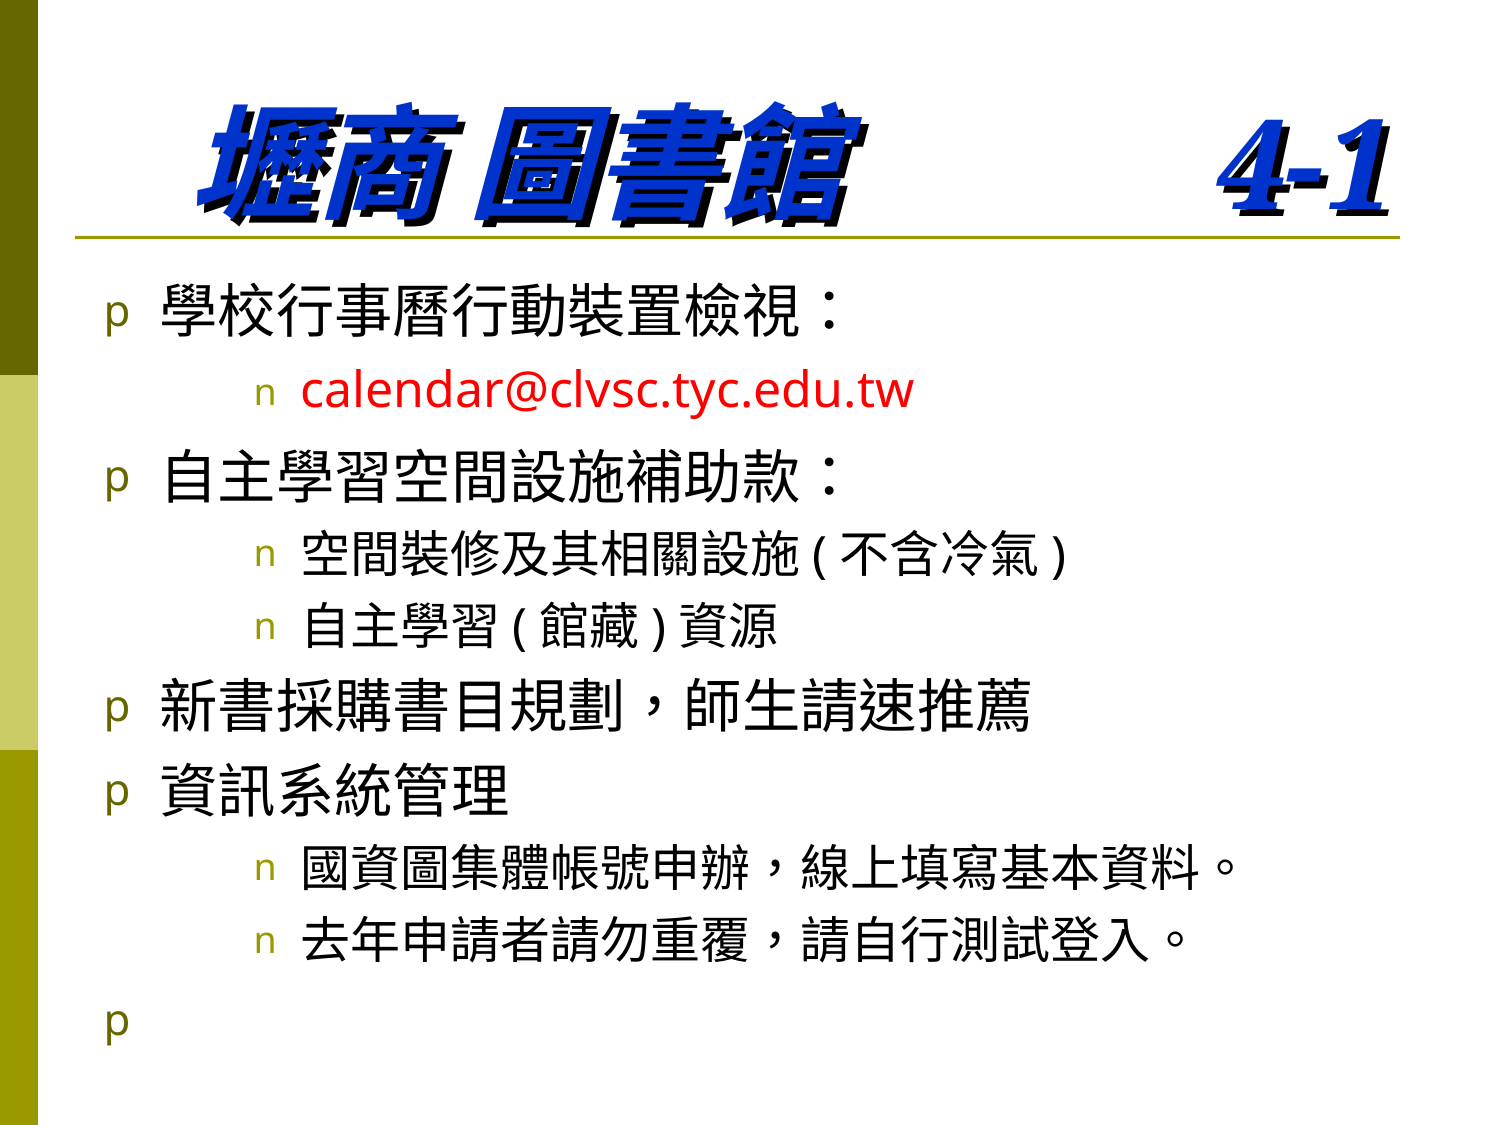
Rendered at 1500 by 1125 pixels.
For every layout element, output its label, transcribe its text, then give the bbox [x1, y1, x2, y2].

title 壢商 圖書館 4-1 [88, 54, 1439, 242]
list 學校行事曆行動裝置檢視： calendar@clvsc.tyc.edu.tw 自主學習空間設施補助款： 空間裝修及其相關設施(不含冷氣) 自主學習(館藏)資源 新書採購書目規劃，師生請速推薦 資訊系統管理 國資圖集體帳號申辦，線上填寫基本資料。 去年申請者請勿重覆，請自行測試登入。 [88, 267, 1439, 1011]
